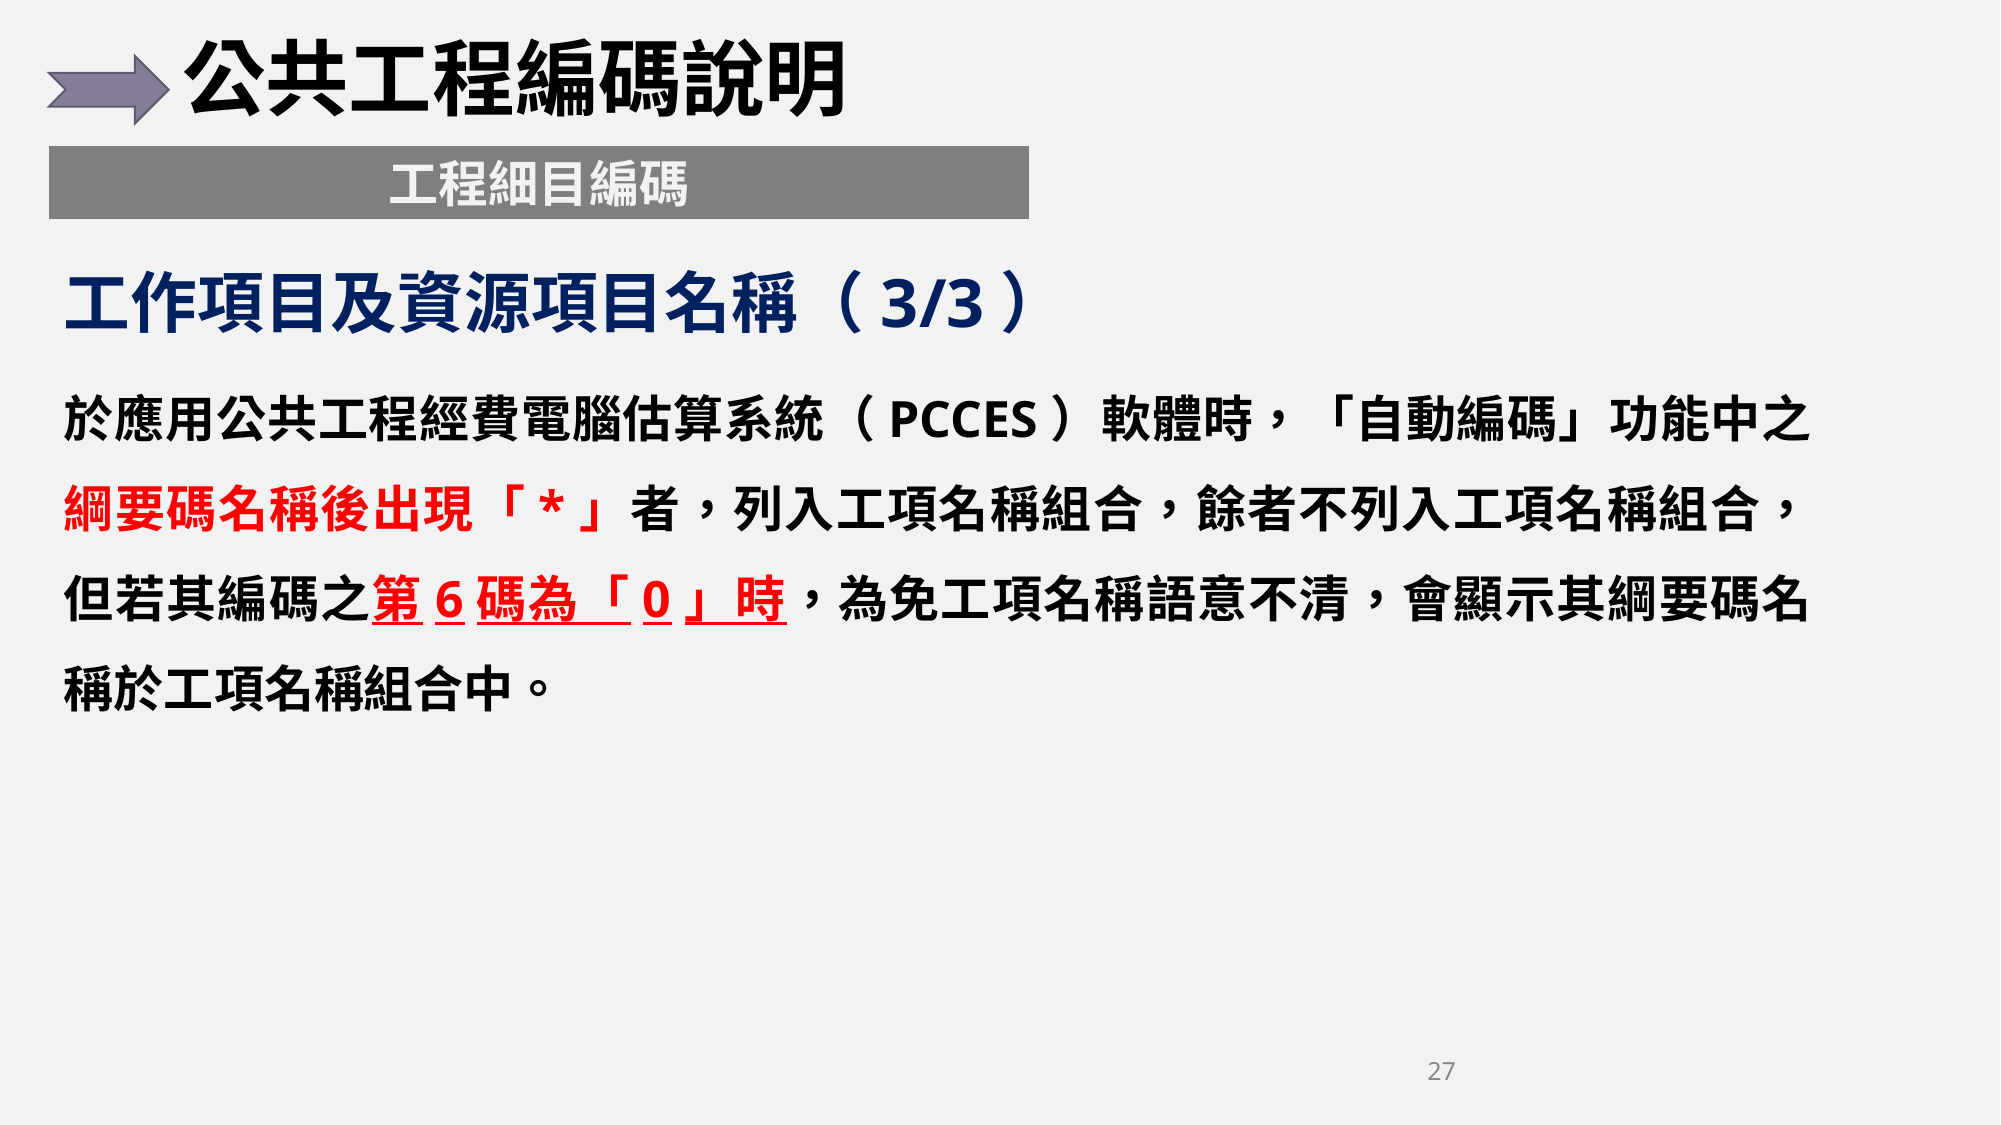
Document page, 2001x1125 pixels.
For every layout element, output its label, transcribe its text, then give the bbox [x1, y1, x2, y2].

text_box 工作項目及資源項目名稱（3/3） [48, 213, 1318, 350]
text_box 工程細目編碼 [49, 146, 1029, 219]
text_box 於應用公共工程經費電腦估算系統（PCCES）軟體時，「自動編碼」功能中之綱要碼名稱後出現「*」者，列入工項名稱組合，餘者不列入工項名稱組合，但若其編碼之第6碼為「0」時，為免工項名稱語意不清，會顯示其綱要碼名稱於工項名稱組合中。 [49, 350, 1827, 726]
text_box 27 [1412, 1042, 1863, 1103]
text_box 公共工程編碼說明 [167, 18, 1375, 135]
text_box [48, 55, 167, 124]
